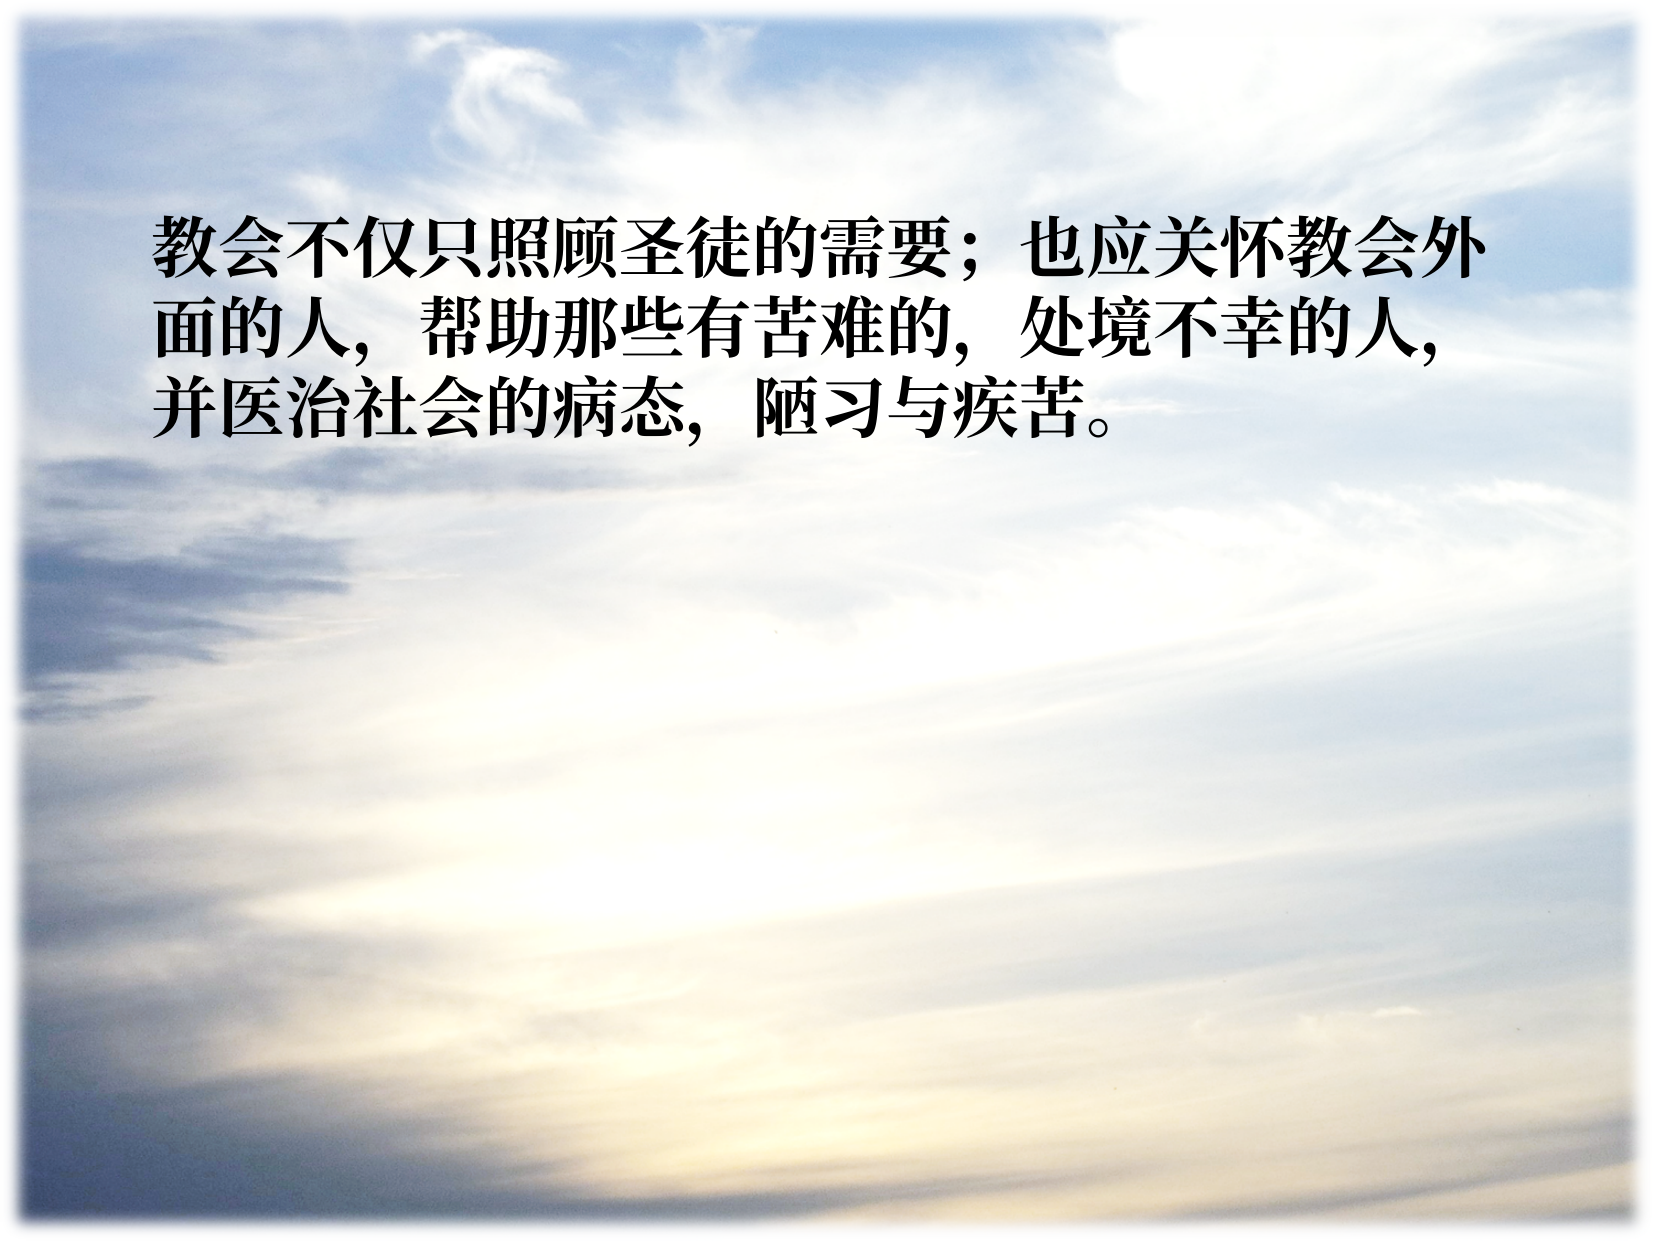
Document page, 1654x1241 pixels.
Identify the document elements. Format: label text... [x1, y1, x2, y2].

list 教会不仅只照顾圣徒的需要；也应关怀教会外面的人，帮助那些有苦难的，处境不幸的人，并医治社会的病态，陋习与疾苦。 [151, 205, 1502, 1077]
picture [0, 0, 1654, 1241]
